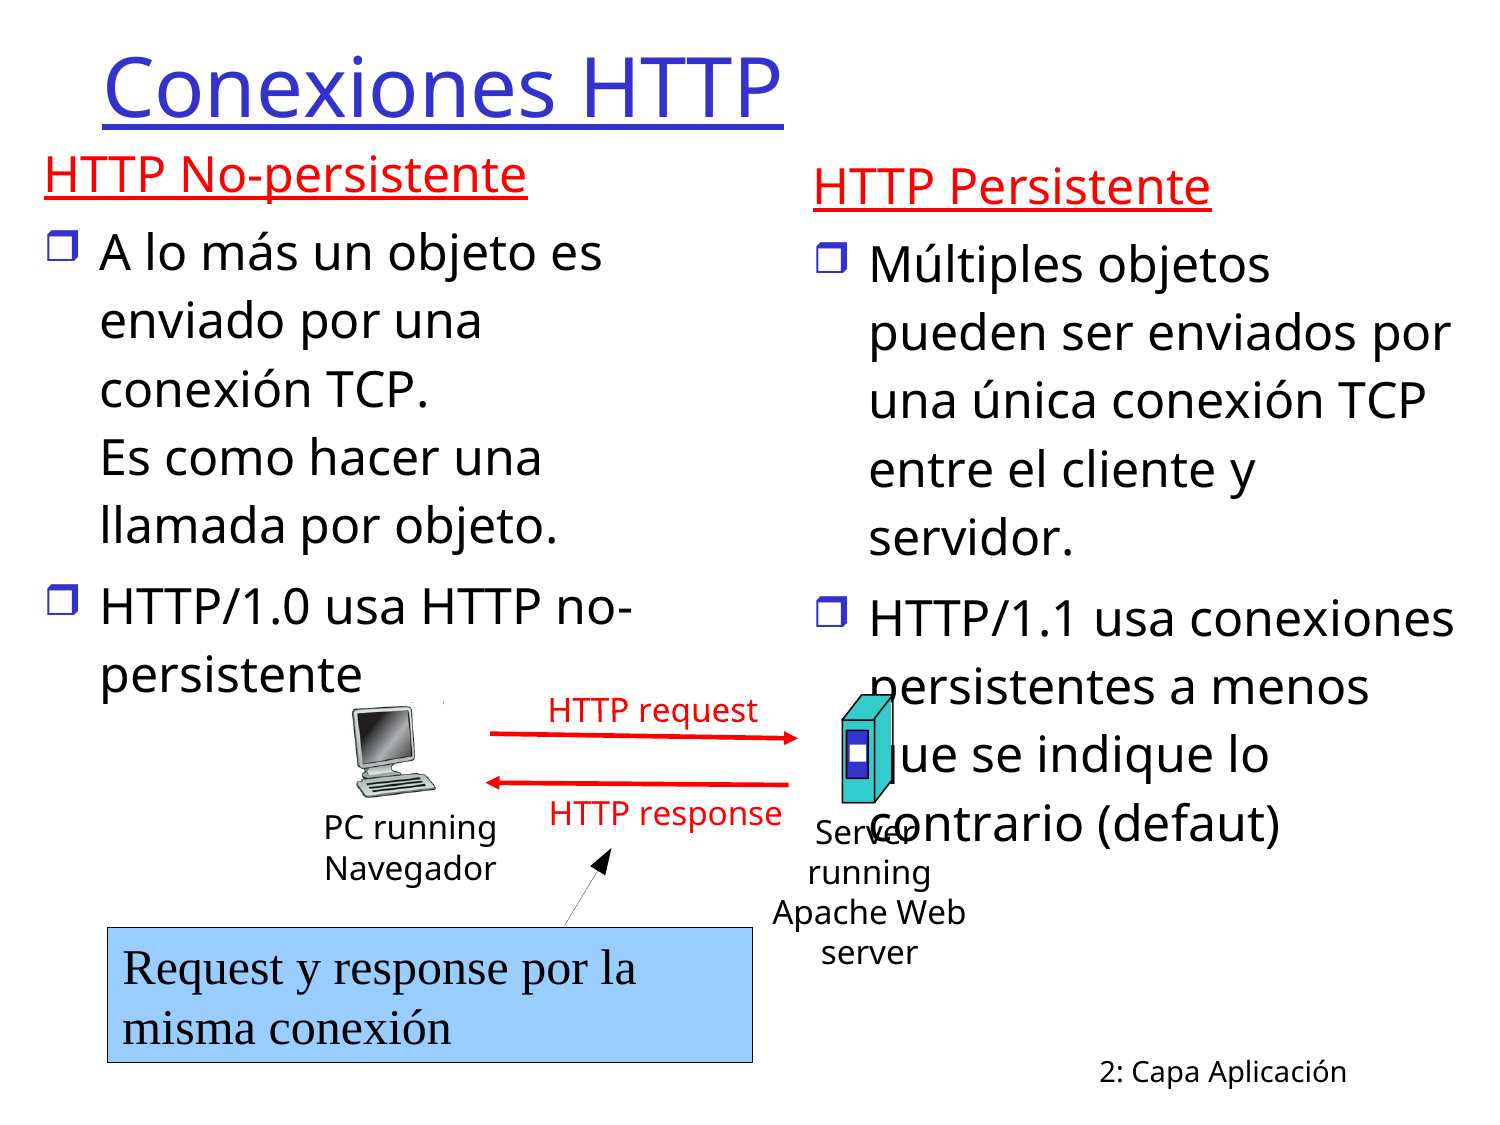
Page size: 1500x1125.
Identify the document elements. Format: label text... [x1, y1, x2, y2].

picture [333, 702, 444, 802]
text_box [842, 694, 893, 804]
title Conexiones HTTP [87, 23, 1463, 150]
list HTTP No-persistente A lo más un objeto es enviado por una conexión TCP. Es como hacer una llamada por objeto. HTTP/1.0 usa HTTP no-persistente [29, 135, 652, 703]
text_box Request y response por la misma conexión [107, 927, 753, 1063]
text_box HTTP request [532, 685, 774, 737]
text_box PC running Navegador [308, 803, 513, 895]
text_box Server running Apache Web server [757, 807, 983, 980]
list HTTP Persistente Múltiples objetos pueden ser enviados por una única conexión TCP entre el cliente y servidor. HTTP/1.1 usa conexiones persistentes a menos que se indique lo contrario (defaut) [798, 147, 1476, 683]
text_box HTTP response [528, 786, 804, 843]
